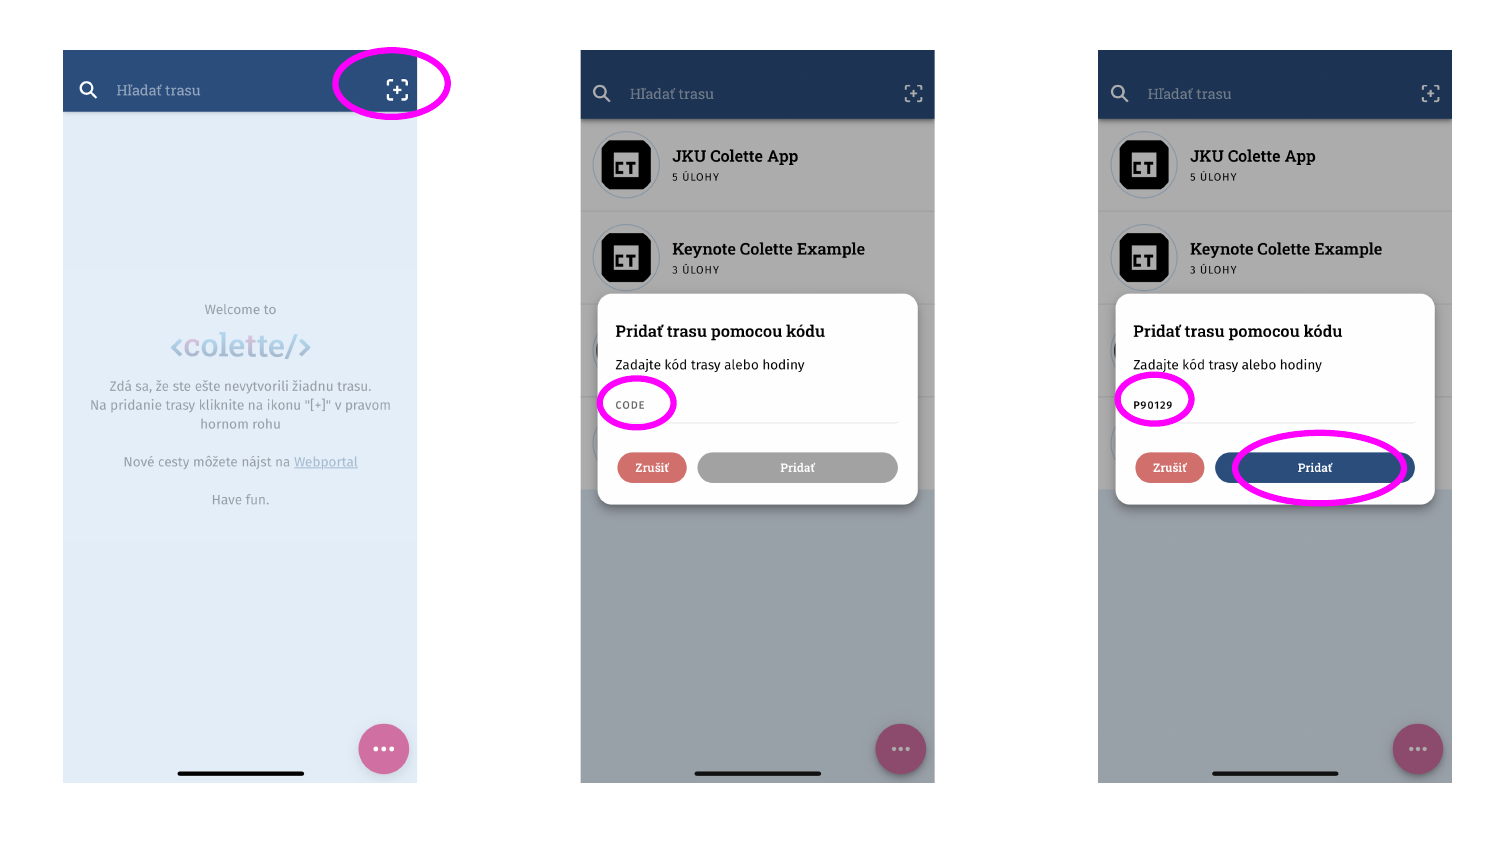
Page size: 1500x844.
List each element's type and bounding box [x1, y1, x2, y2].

picture [339, 54, 418, 113]
picture [1098, 50, 1452, 784]
picture [580, 50, 935, 784]
picture [63, 50, 418, 784]
